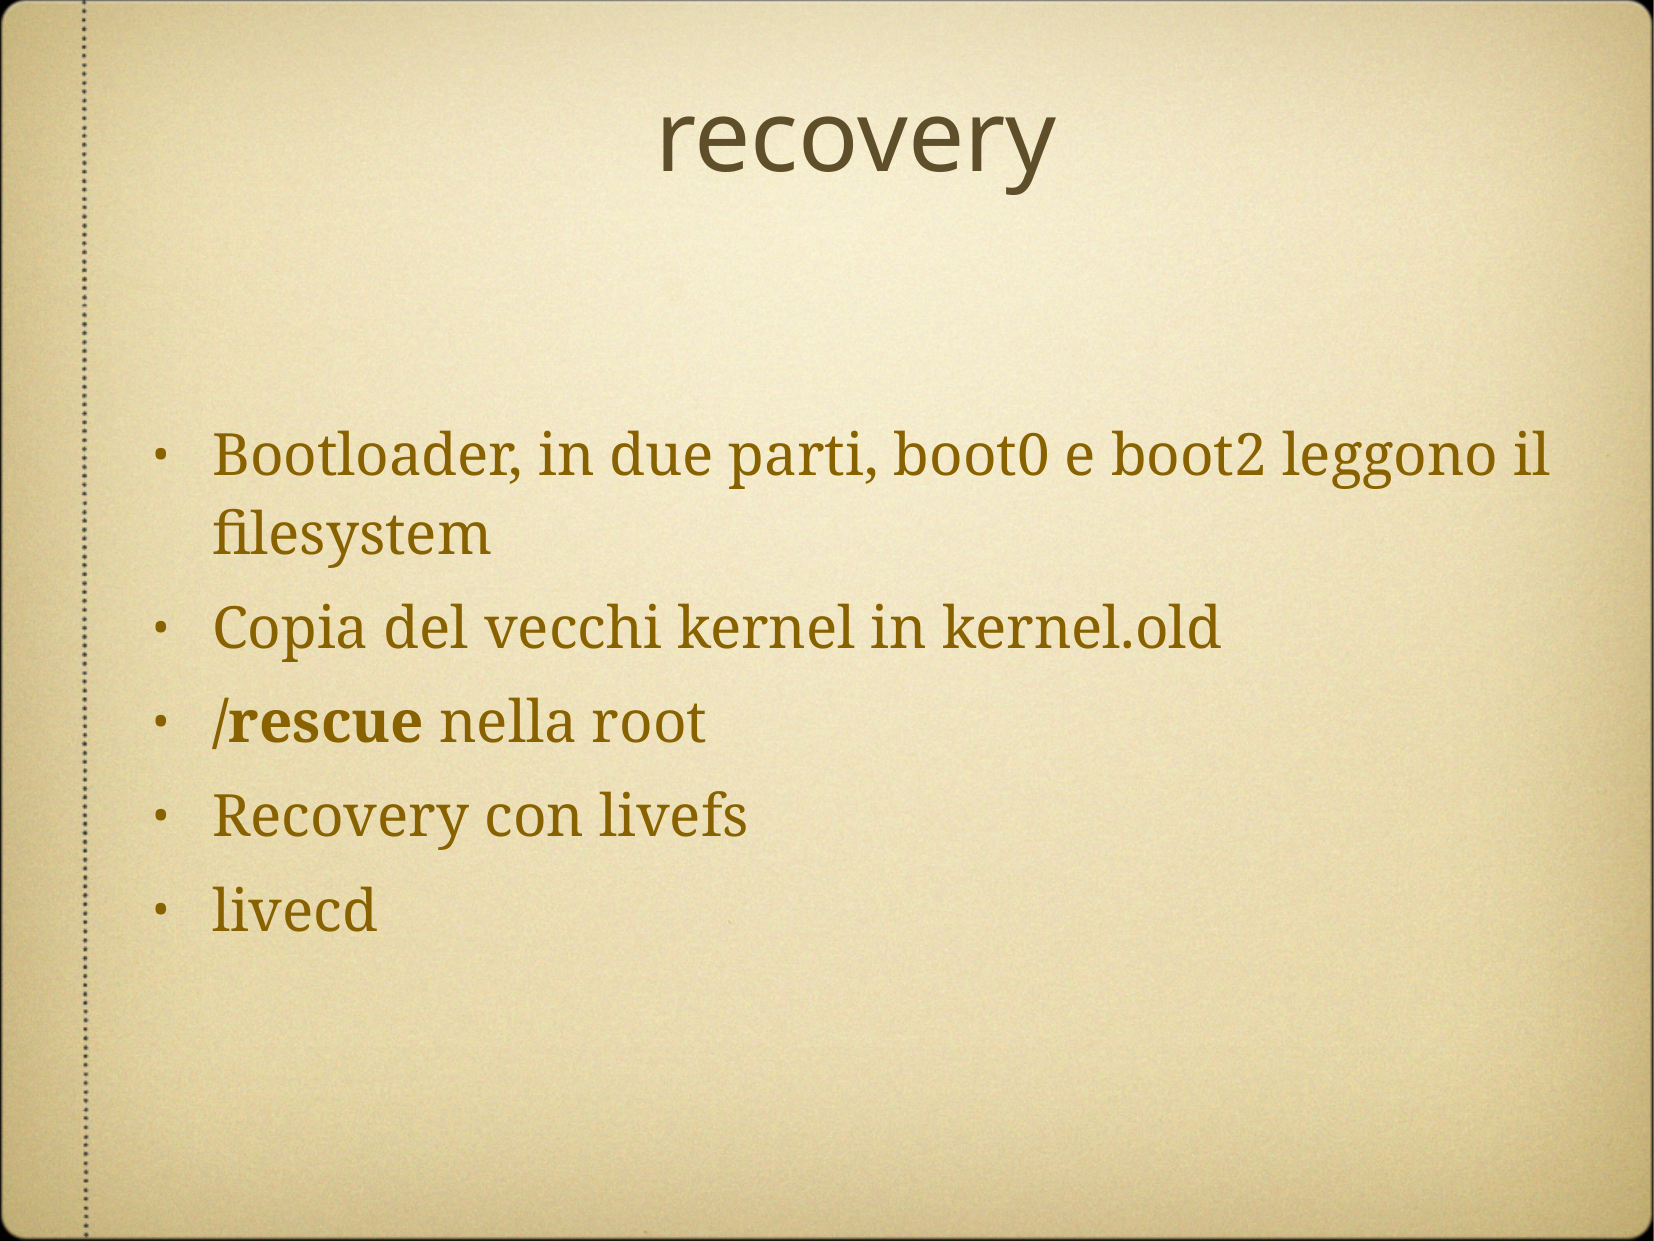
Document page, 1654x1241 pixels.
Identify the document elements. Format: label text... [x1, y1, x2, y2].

title recovery [118, 0, 1595, 265]
picture [0, 0, 1654, 1241]
list Bootloader, in due parti, boot0 e boot2 leggono il filesystem Copia del vecchi kernel in kernel.old /rescue nella root Recovery con livefs livecd [118, 413, 1609, 1063]
